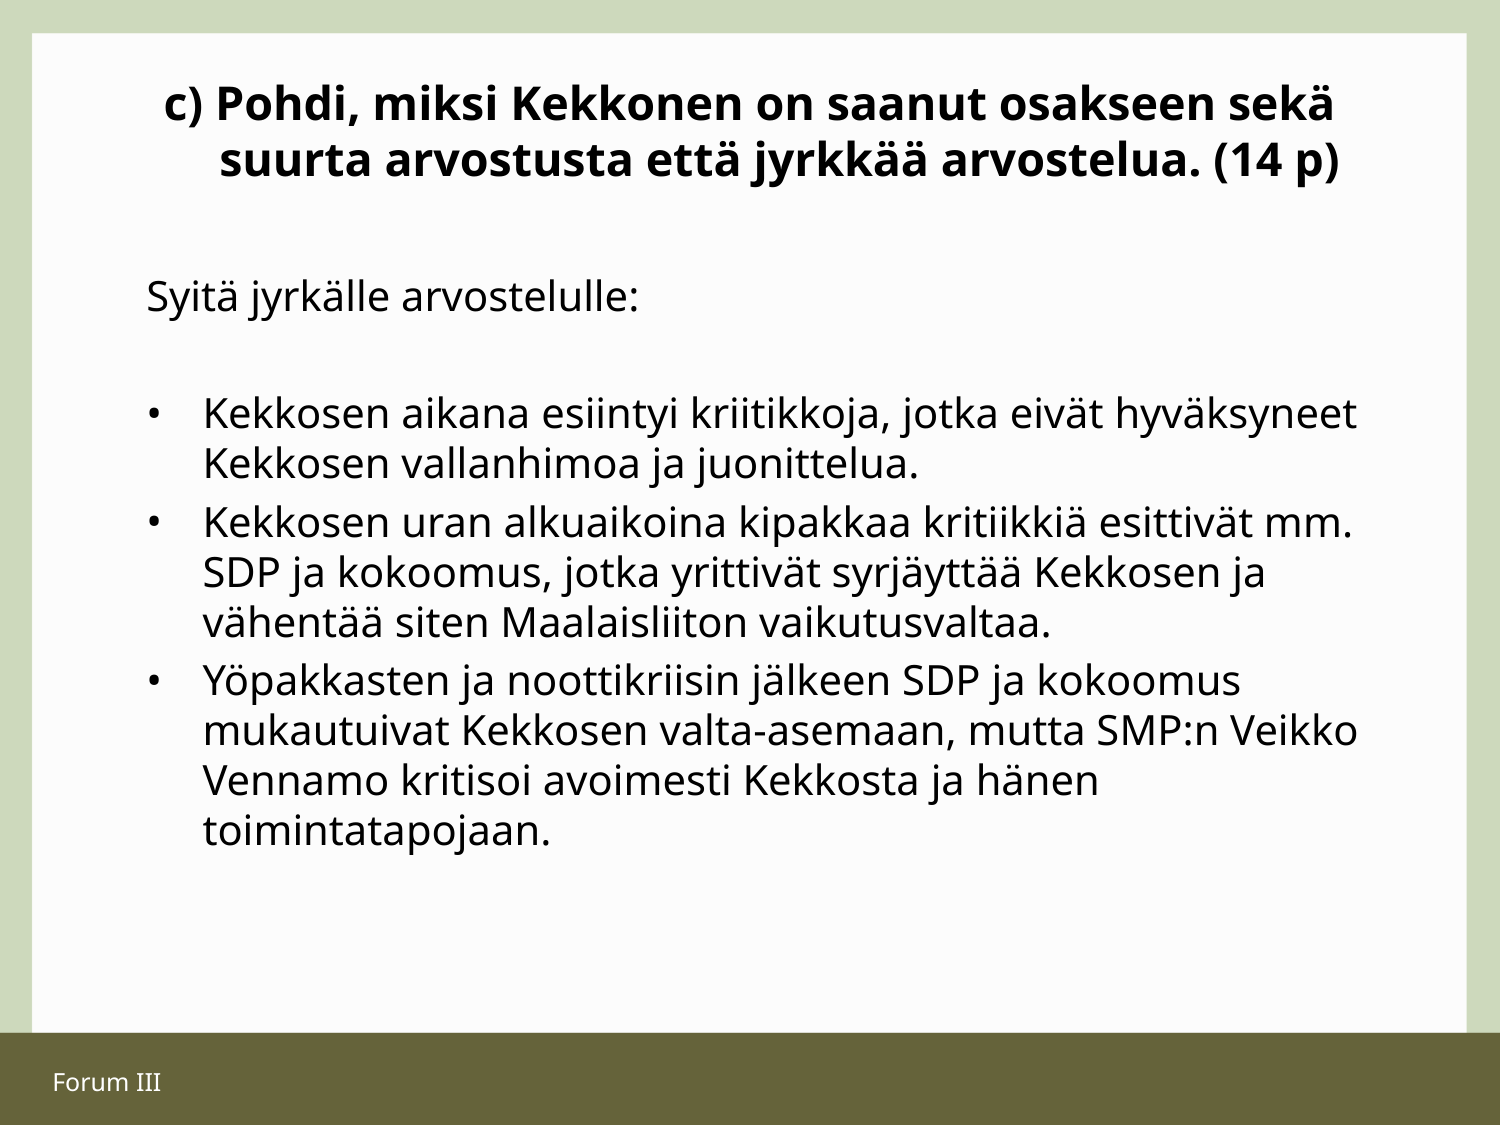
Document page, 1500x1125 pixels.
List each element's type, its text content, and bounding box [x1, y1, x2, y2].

title c) Pohdi, miksi Kekkonen on saanut osakseen sekä suurta arvostusta että jyrkkää arvostelua. (14 p) [112, 54, 1388, 205]
list Syitä jyrkälle arvostelulle: Kekkosen aikana esiintyi kriitikkoja, jotka eivät hyväksyneet Kekkosen vallanhimoa ja juonittelua. Kekkosen uran alkuaikoina kipakkaa kritiikkiä esittivät mm. SDP ja kokoomus, jotka yrittivät syrjäyttää Kekkosen ja vähentää siten Maalaisliiton vaikutusvaltaa. Yöpakkasten ja noottikriisin jälkeen SDP ja kokoomus mukautuivat Kekkosen valta-asemaan, mutta SMP:n Veikko Vennamo kritisoi avoimesti Kekkosta ja hänen toimintatapojaan. [112, 262, 1436, 1035]
picture [0, 0, 1500, 1125]
